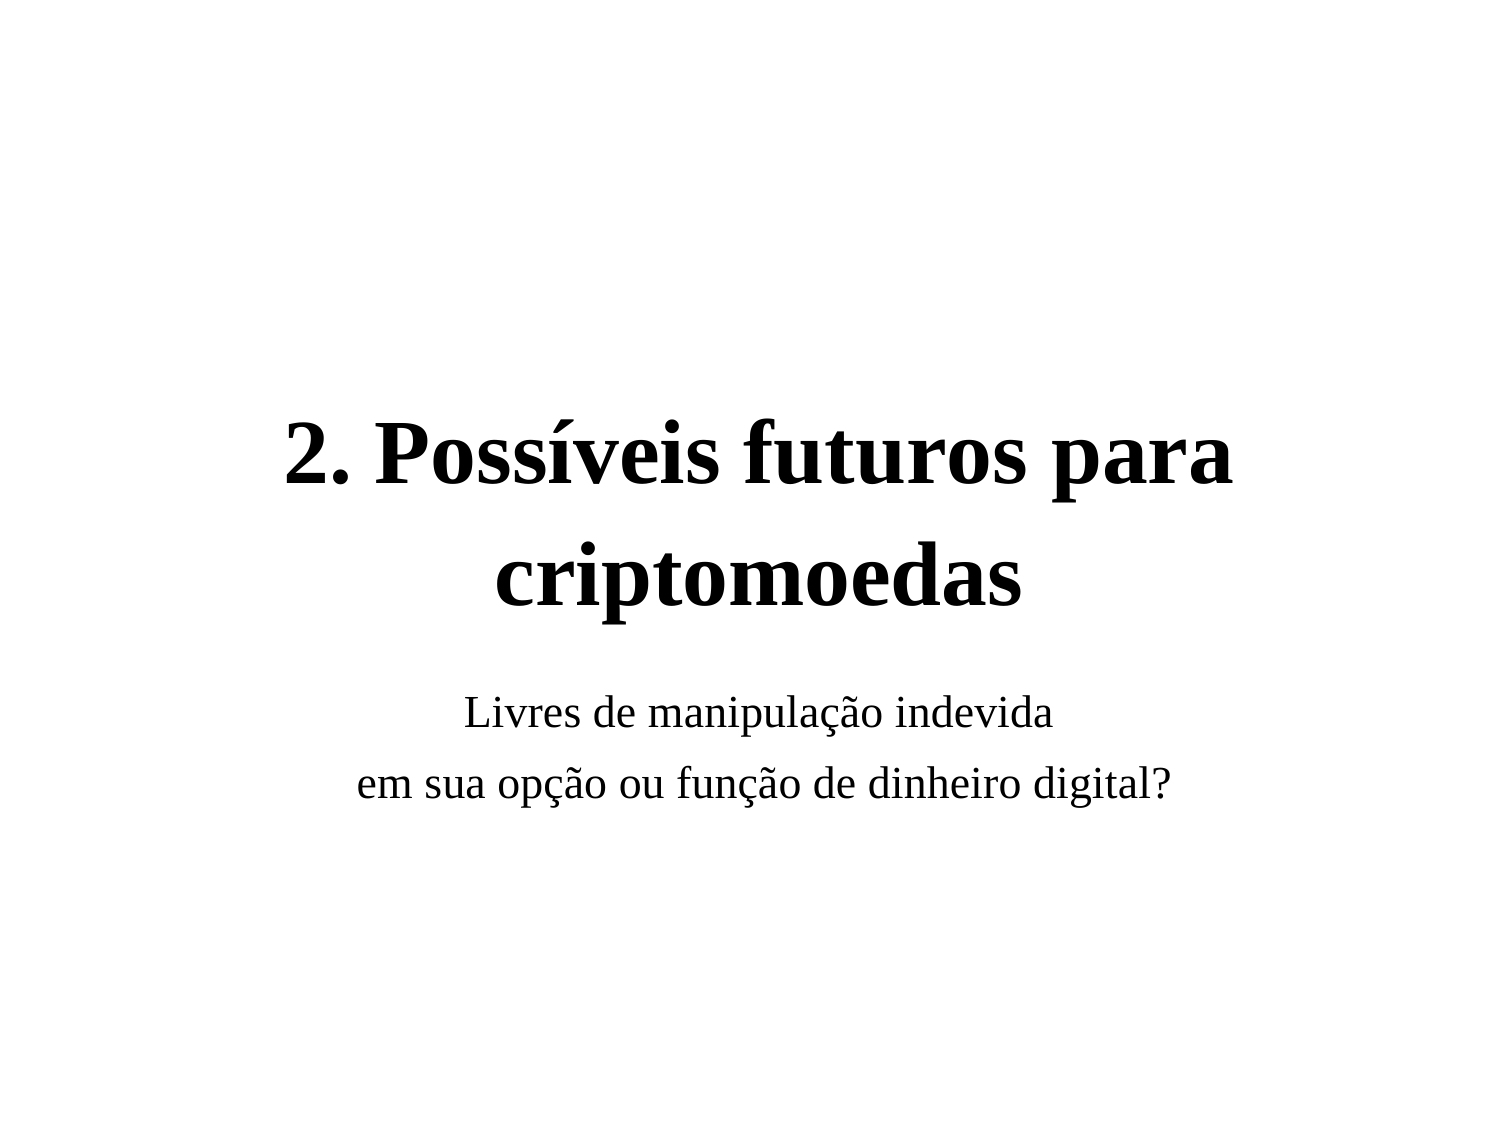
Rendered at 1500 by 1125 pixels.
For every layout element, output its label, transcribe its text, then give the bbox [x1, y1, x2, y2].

title 2. Possíveis futuros para criptomoedas Livres de manipulação indevida em sua opção ou função de dinheiro digital? [95, 374, 1424, 817]
